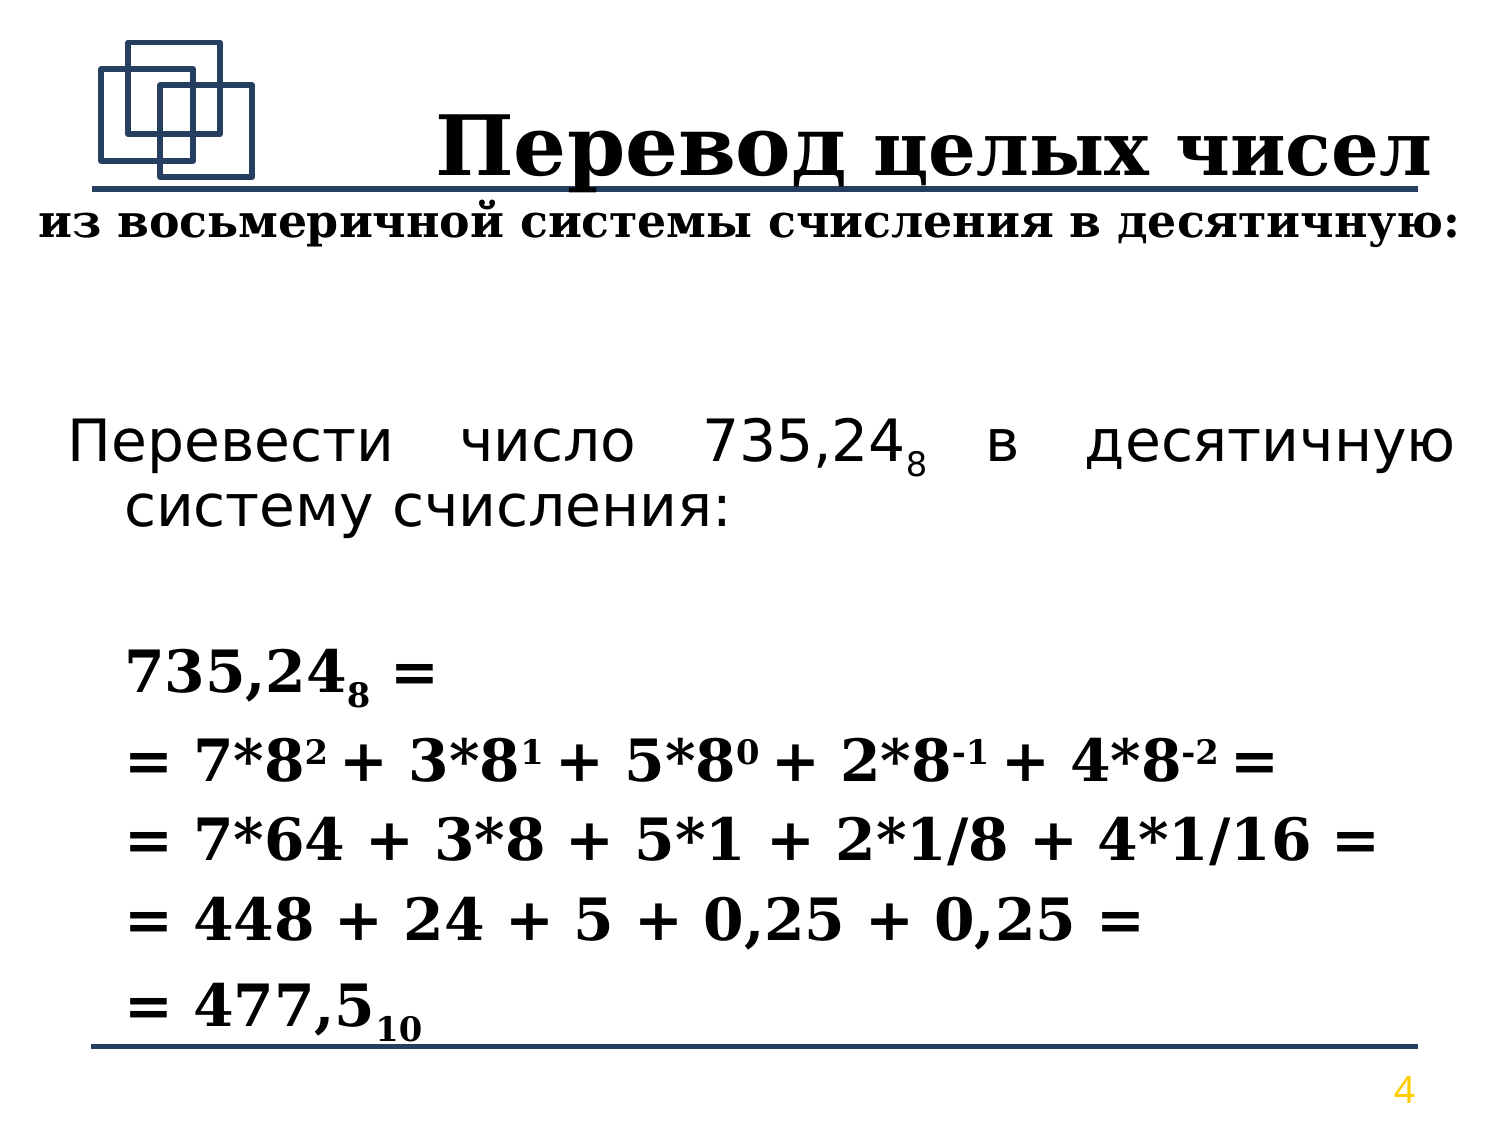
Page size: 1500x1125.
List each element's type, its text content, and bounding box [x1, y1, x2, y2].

title Перевод целых чисел из восьмеричной системы счисления в десятичную: [0, 49, 1477, 290]
text_box Перевести число 735,248 в десятичную систему счисления: 735,248 = = 7*82 + 3*81 + 5*80 + 2*8-1 + 4*8-2 = = 7*64 + 3*8 + 5*1 + 2*1/8 + 4*1/16 = = 448 + 24 + 5 + 0,25 + 0,25 = = 477,510 [53, 397, 1471, 1071]
